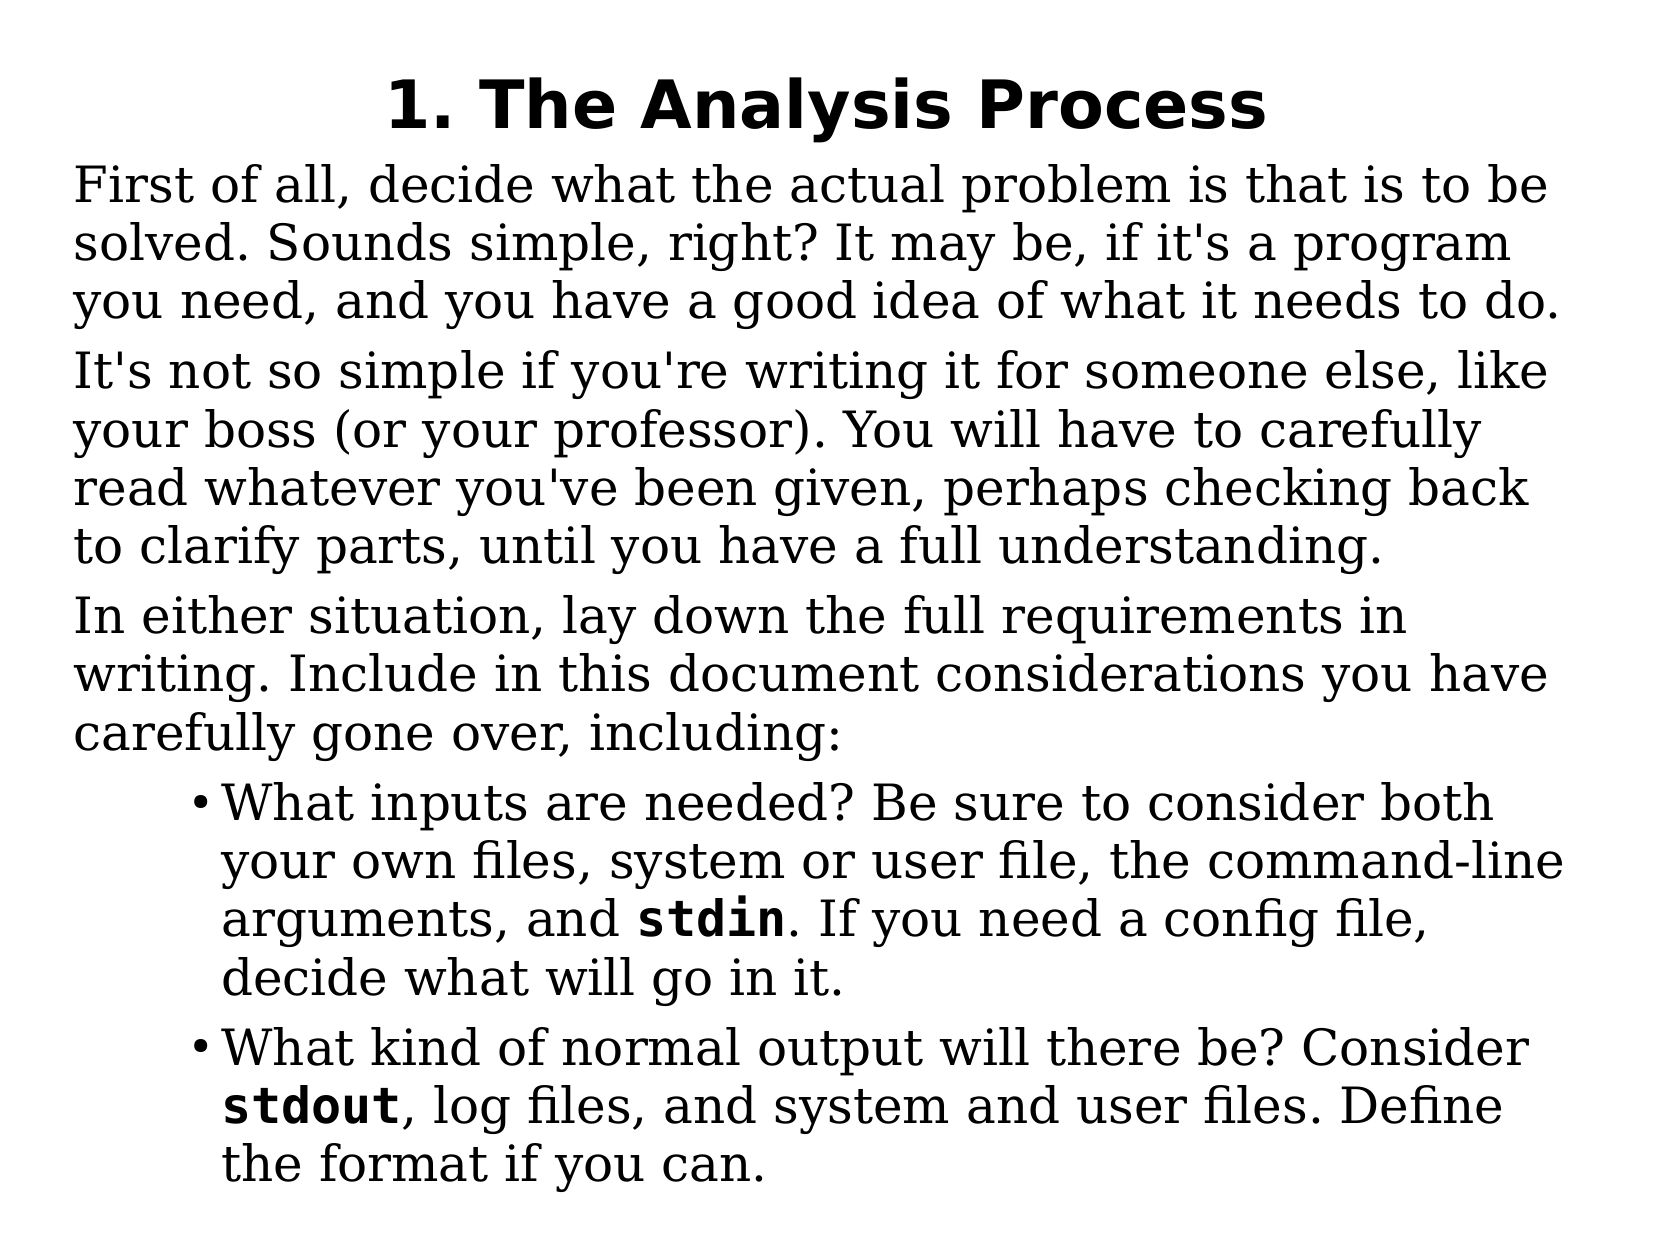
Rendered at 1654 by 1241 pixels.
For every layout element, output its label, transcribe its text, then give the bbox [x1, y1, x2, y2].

text_box 1. The Analysis Process First of all, decide what the actual problem is that is to be solved. Sounds simple, right? It may be, if it's a program you need, and you have a good idea of what it needs to do. It's not so simple if you're writing it for someone else, like your boss (or your professor). You will have to carefully read whatever you've been given, perhaps checking back to clarify parts, until you have a full understanding. In either situation, lay down the full requirements in writing. Include in this document considerations you have carefully gone over, including: What inputs are needed? Be sure to consider both your own files, system or user file, the command-line arguments, and stdin. If you need a config file, decide what will go in it. What kind of normal output will there be? Consider stdout, log files, and system and user files. Define the format if you can. [59, 59, 1595, 1201]
